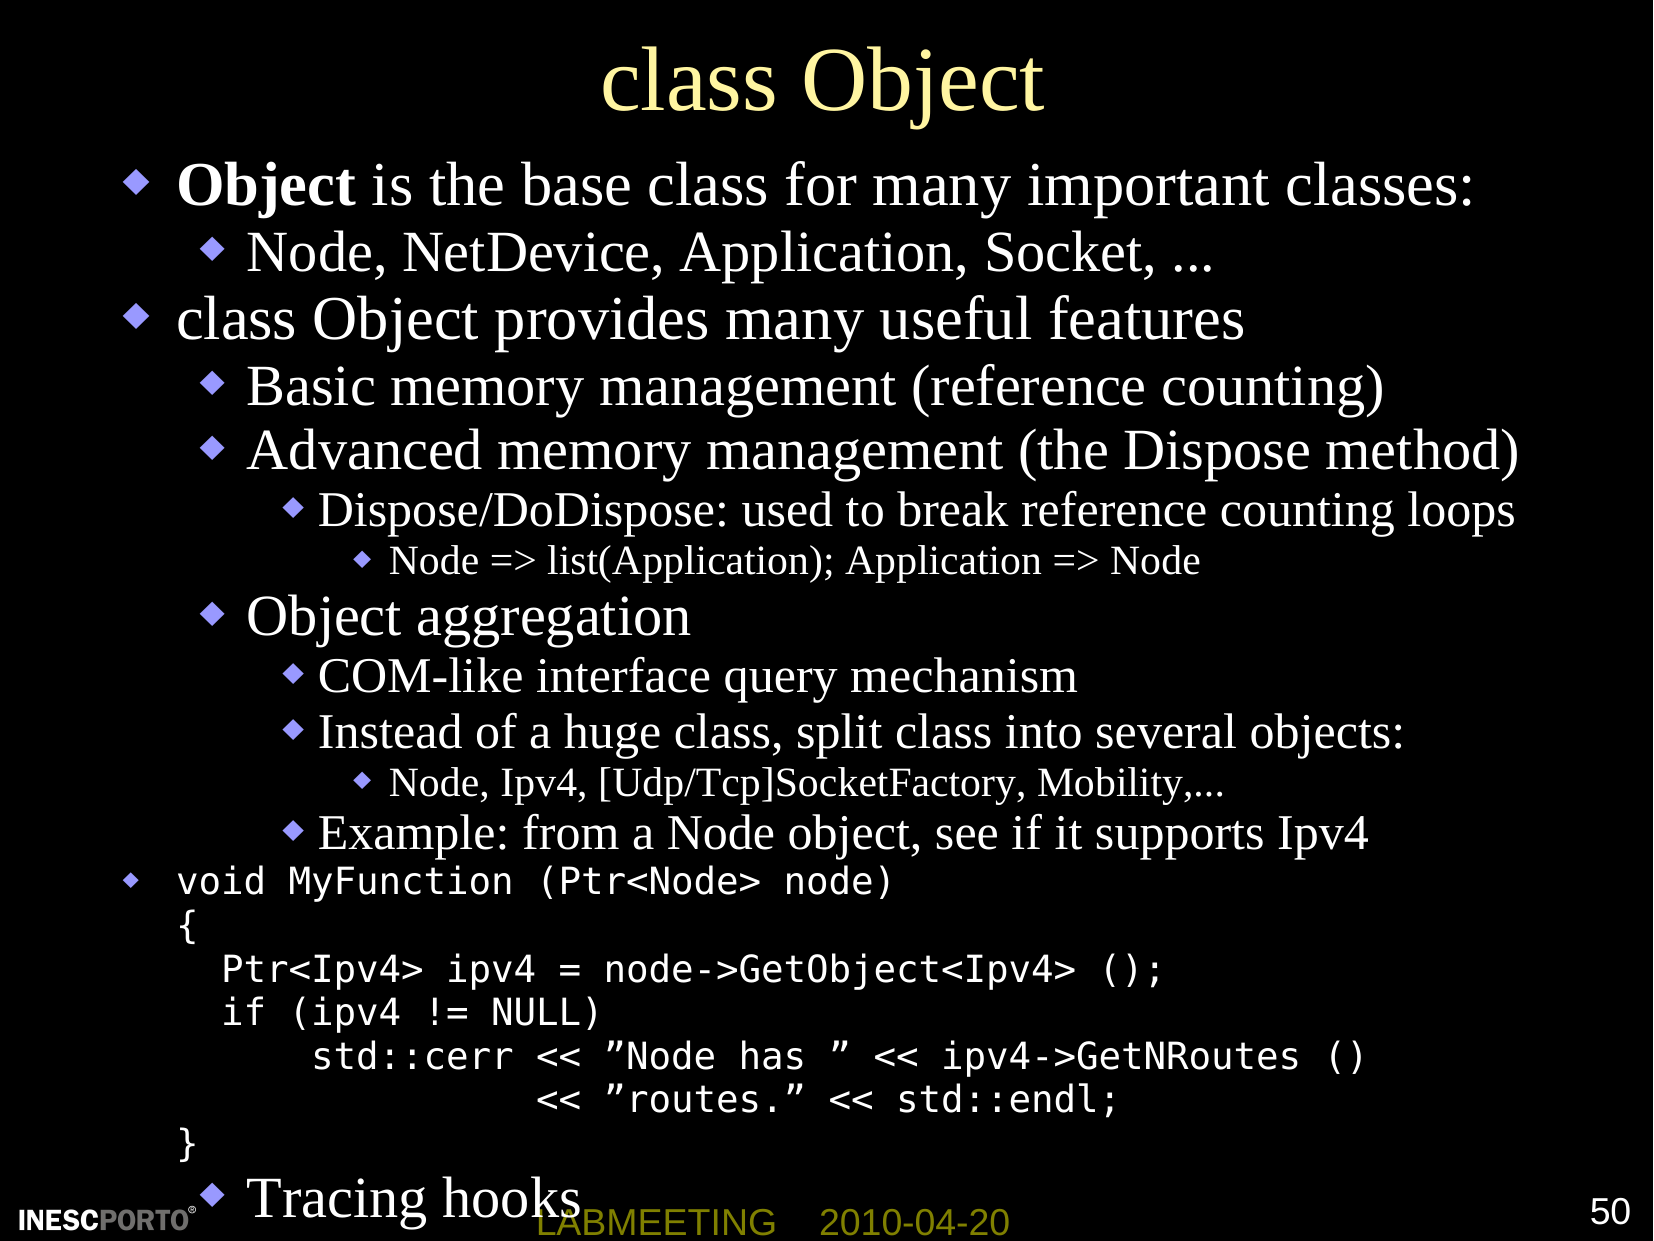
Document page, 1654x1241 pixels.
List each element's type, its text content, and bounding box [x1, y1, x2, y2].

picture [9, 1181, 201, 1241]
list Object is the base class for many important classes: Node, NetDevice, Application, Socket, ... class Object provides many useful features Basic memory management (reference counting) Advanced memory management (the Dispose method) Dispose/DoDispose: used to break reference counting loops Node => list(Application); Application => Node Object aggregation COM-like interface query mechanism Instead of a huge class, split class into several objects: Node, Ipv4, [Udp/Tcp]SocketFactory, Mobility,... Example: from a Node object, see if it supports Ipv4 void MyFunction (Ptr<Node> node) { Ptr<Ipv4> ipv4 = node->GetObject<Ipv4> (); if (ipv4 != NULL) std::cerr << ”Node has ” << ipv4->GetNRoutes () << ”routes.” << std::endl; } Tracing hooks [105, 150, 1552, 1230]
title class Object [40, 0, 1607, 180]
